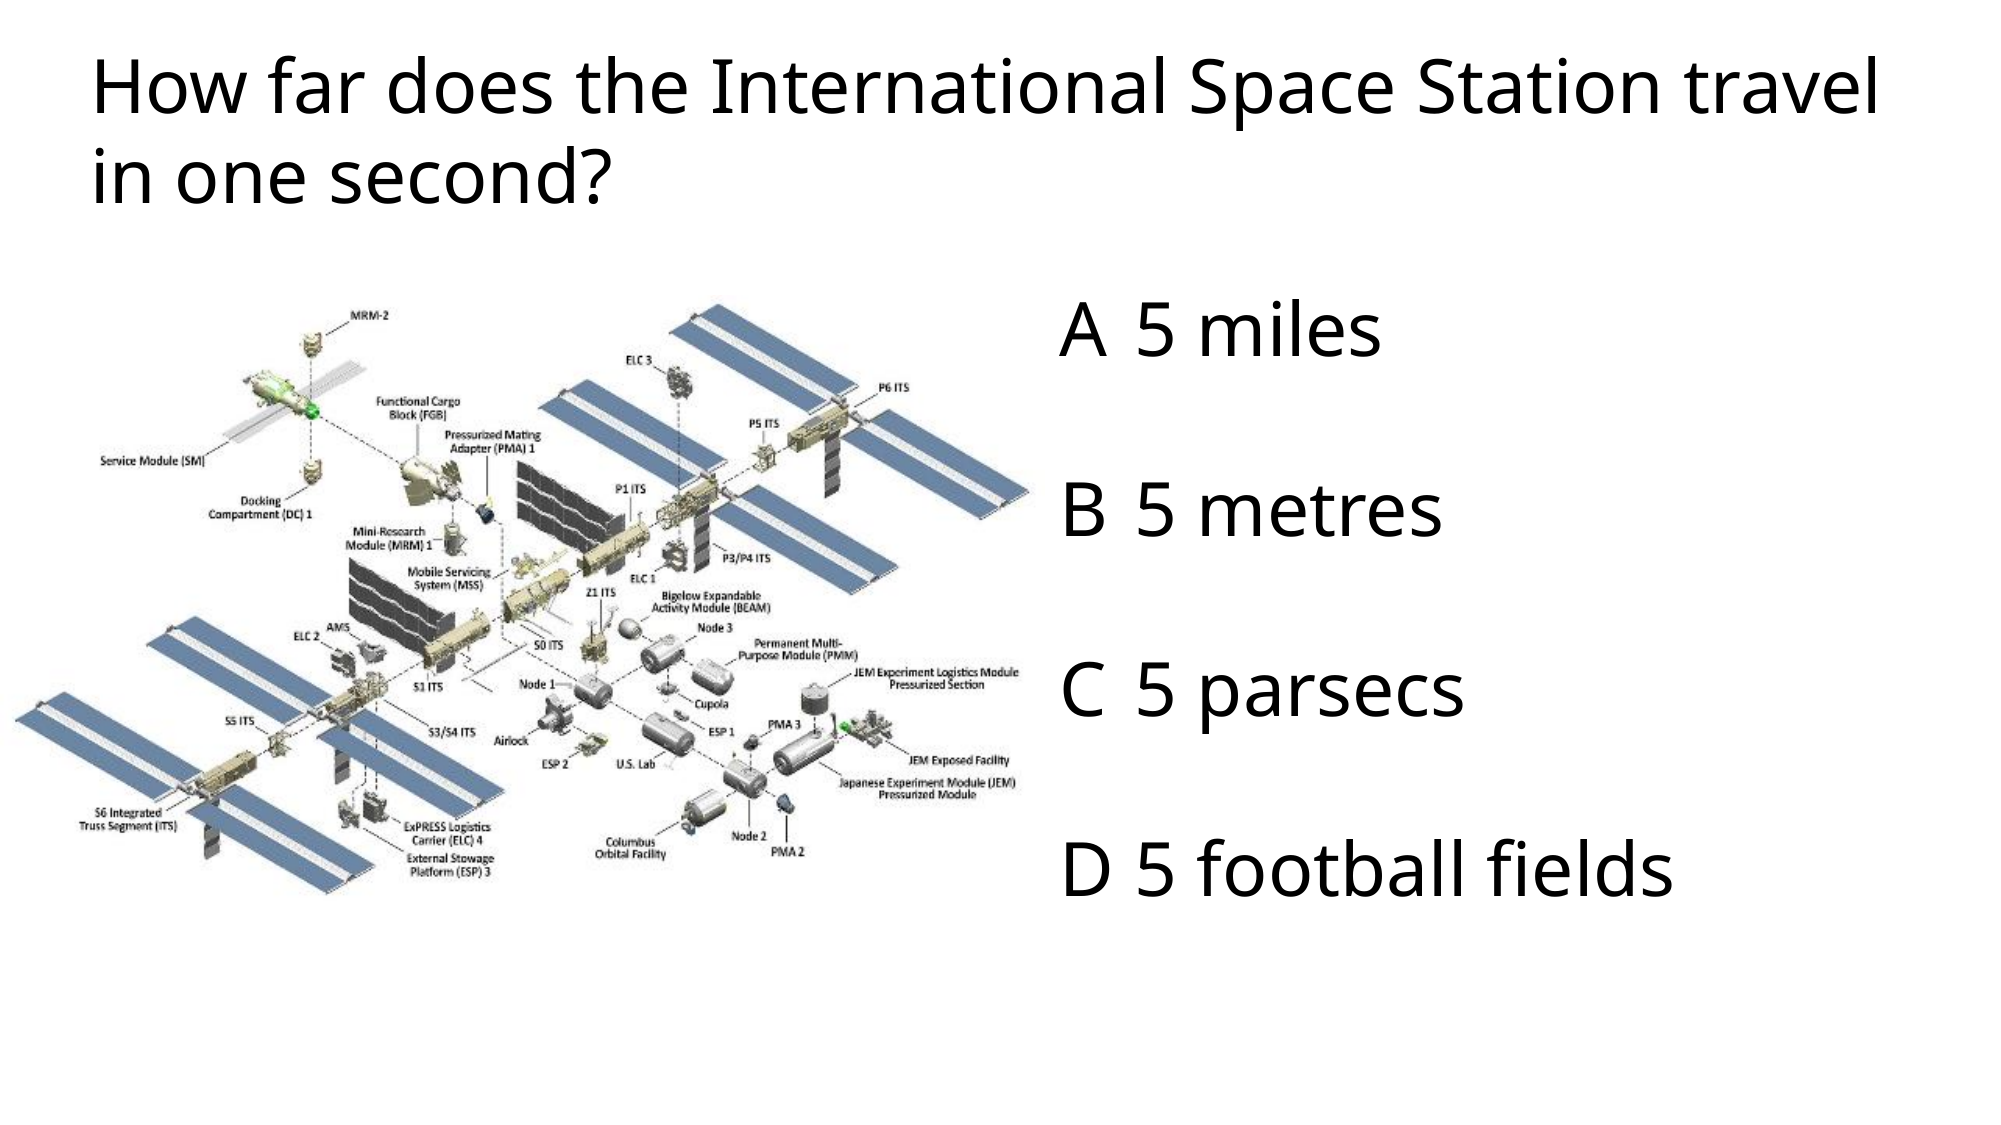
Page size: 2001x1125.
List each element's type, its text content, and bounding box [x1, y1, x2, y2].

text_box A 5 miles B 5 metres C 5 parsecs D 5 football fields [1044, 274, 2000, 926]
picture [0, 295, 1045, 905]
text_box How far does the International Space Station travel in one second? [75, 31, 1944, 319]
